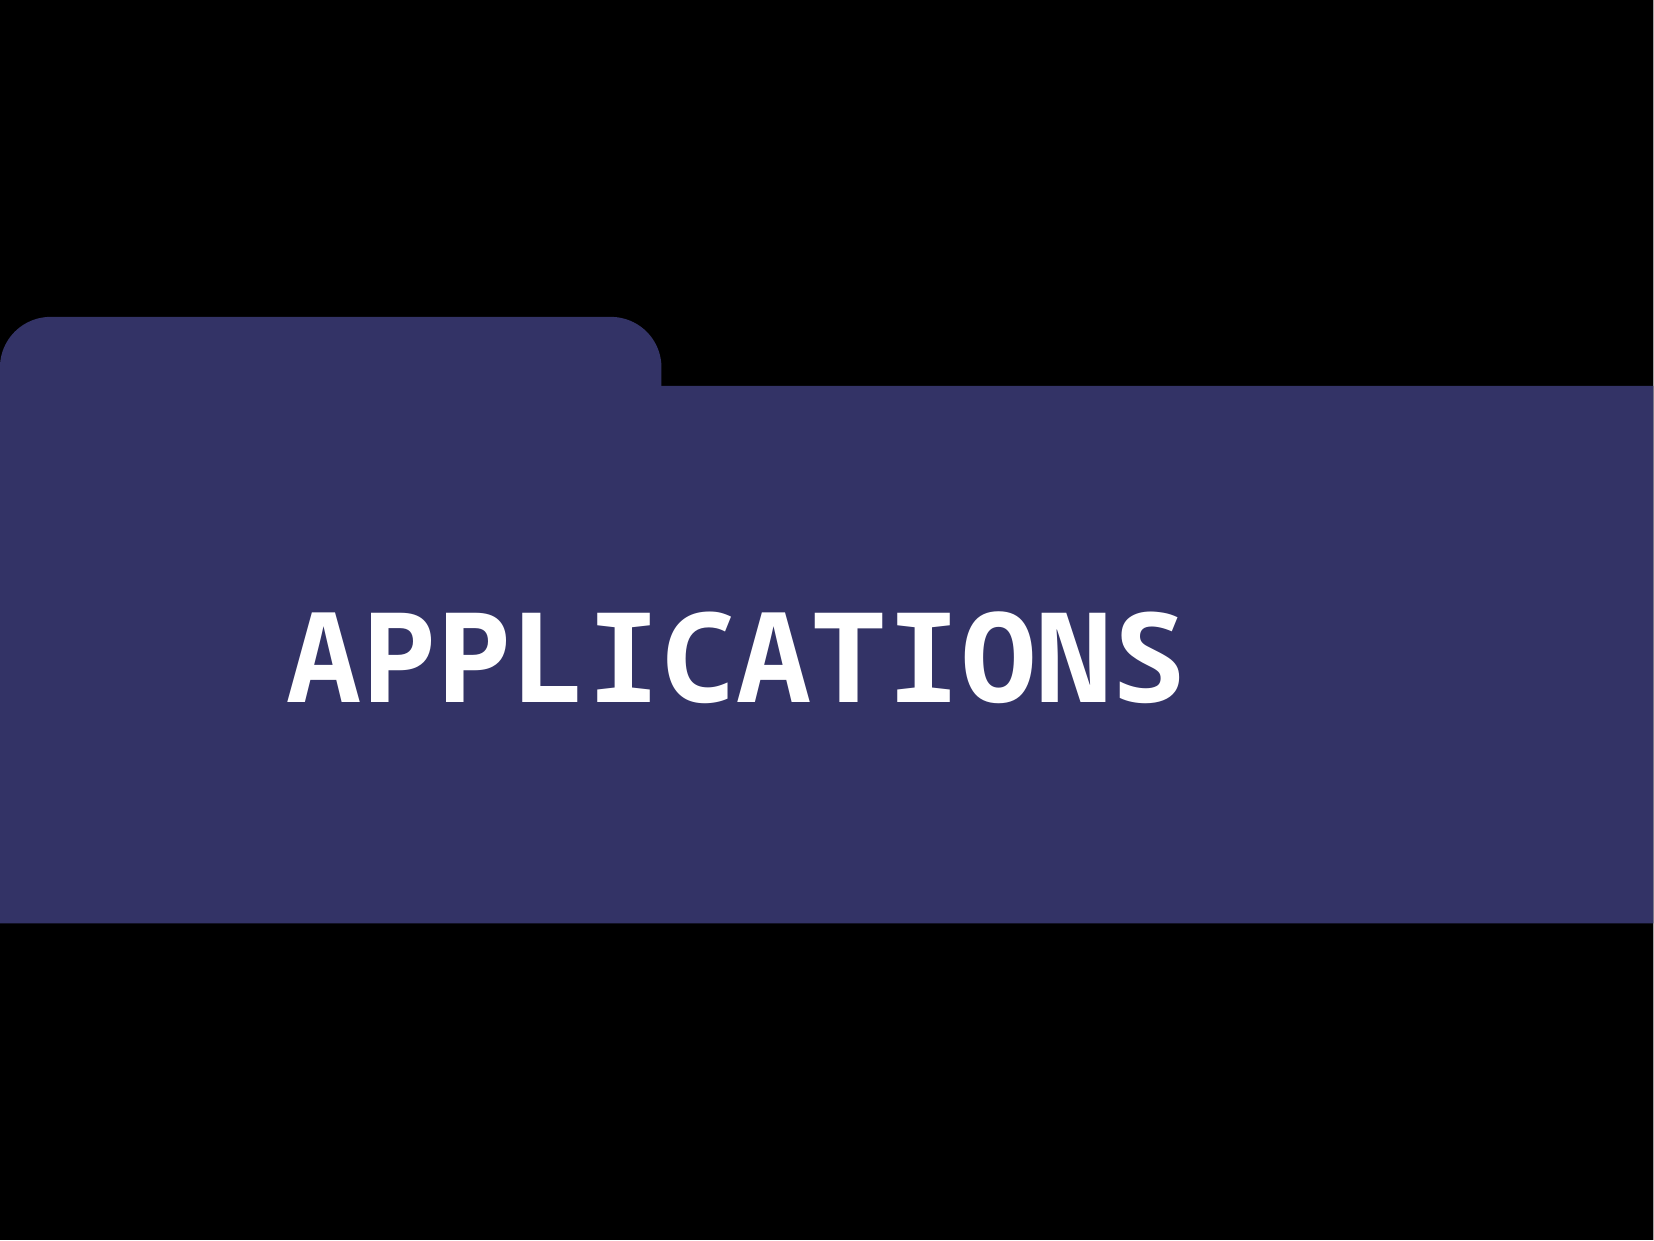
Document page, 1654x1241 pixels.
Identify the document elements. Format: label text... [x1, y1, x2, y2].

text_box [0, 316, 1654, 924]
text_box APPLICATIONS [271, 561, 1477, 747]
